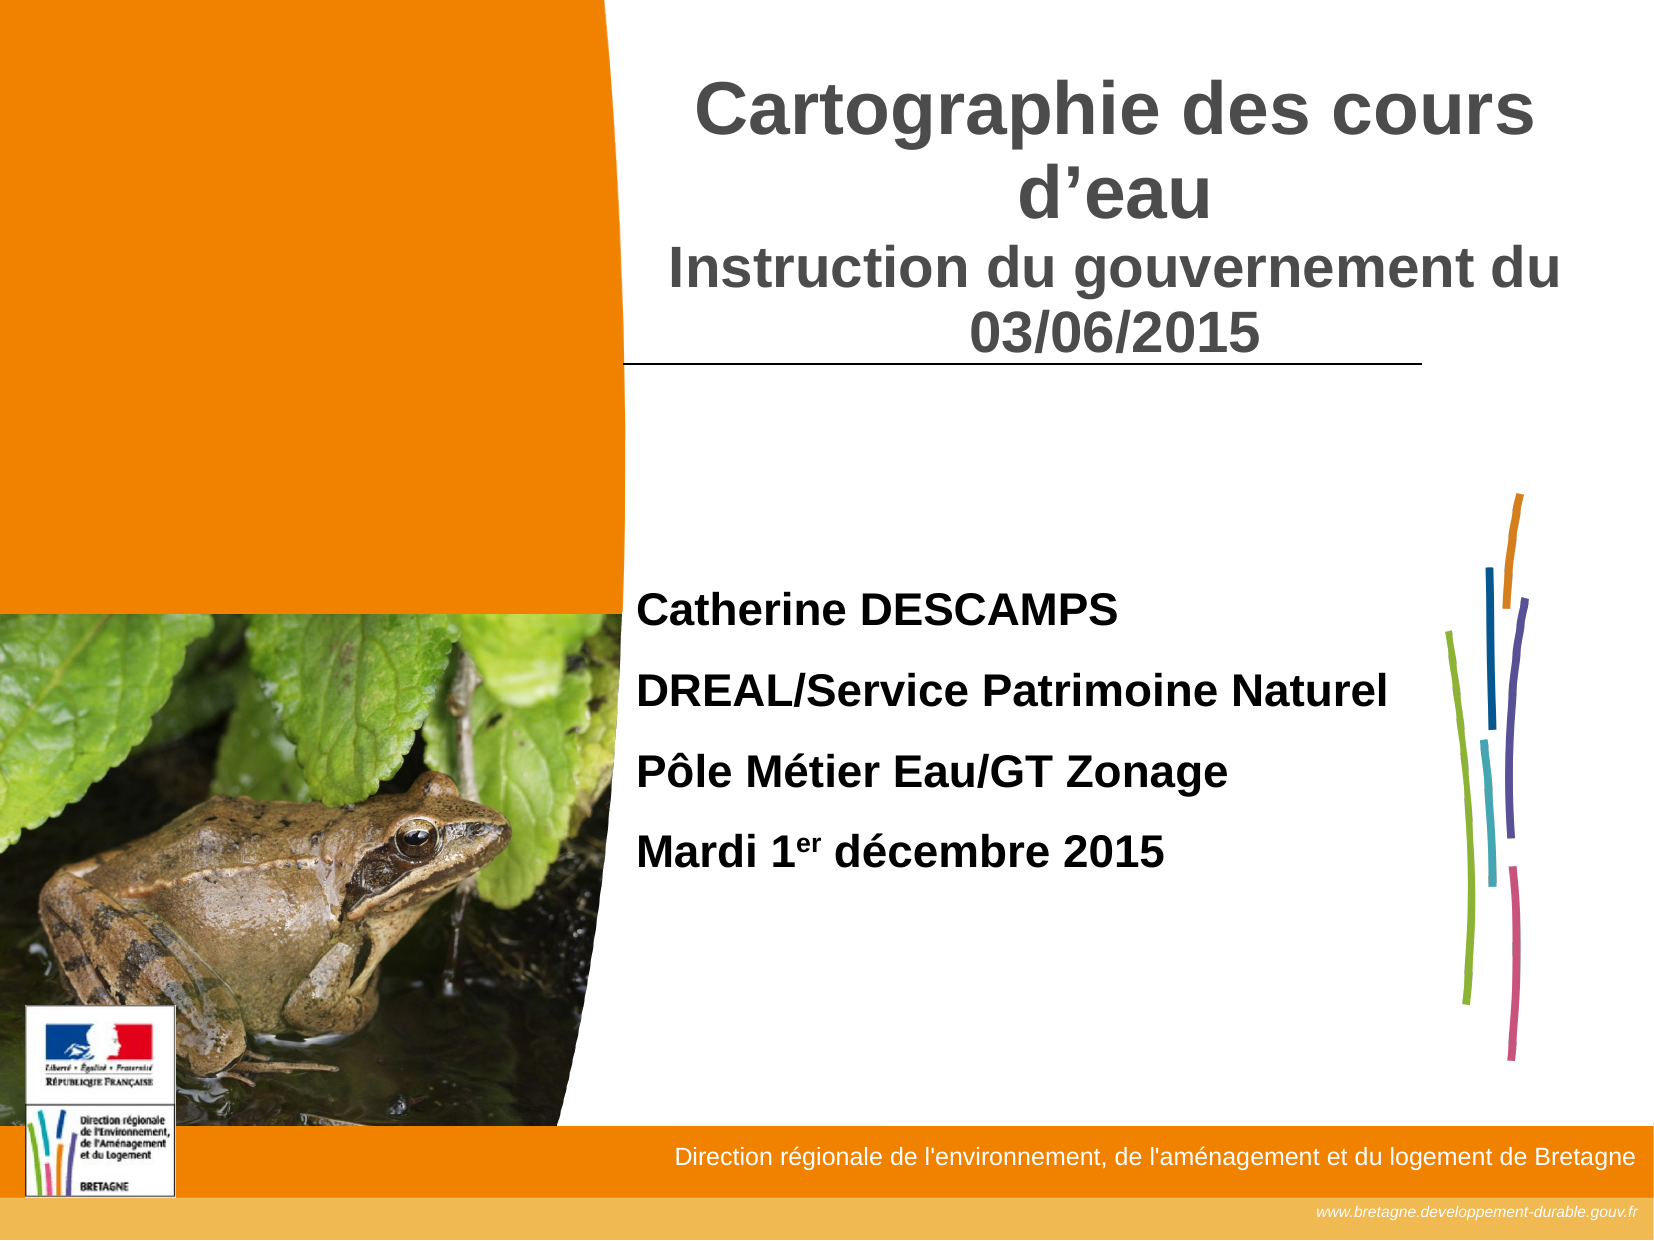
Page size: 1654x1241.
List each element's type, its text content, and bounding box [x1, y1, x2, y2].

picture [0, 0, 1654, 1240]
subtitle Catherine DESCAMPS DREAL/Service Patrimoine Naturel Pôle Métier Eau/GT Zonage Mardi 1er décembre 2015 [635, 583, 1423, 879]
title Cartographie des cours d’eau Instruction du gouvernement du 03/06/2015 [639, 28, 1592, 402]
